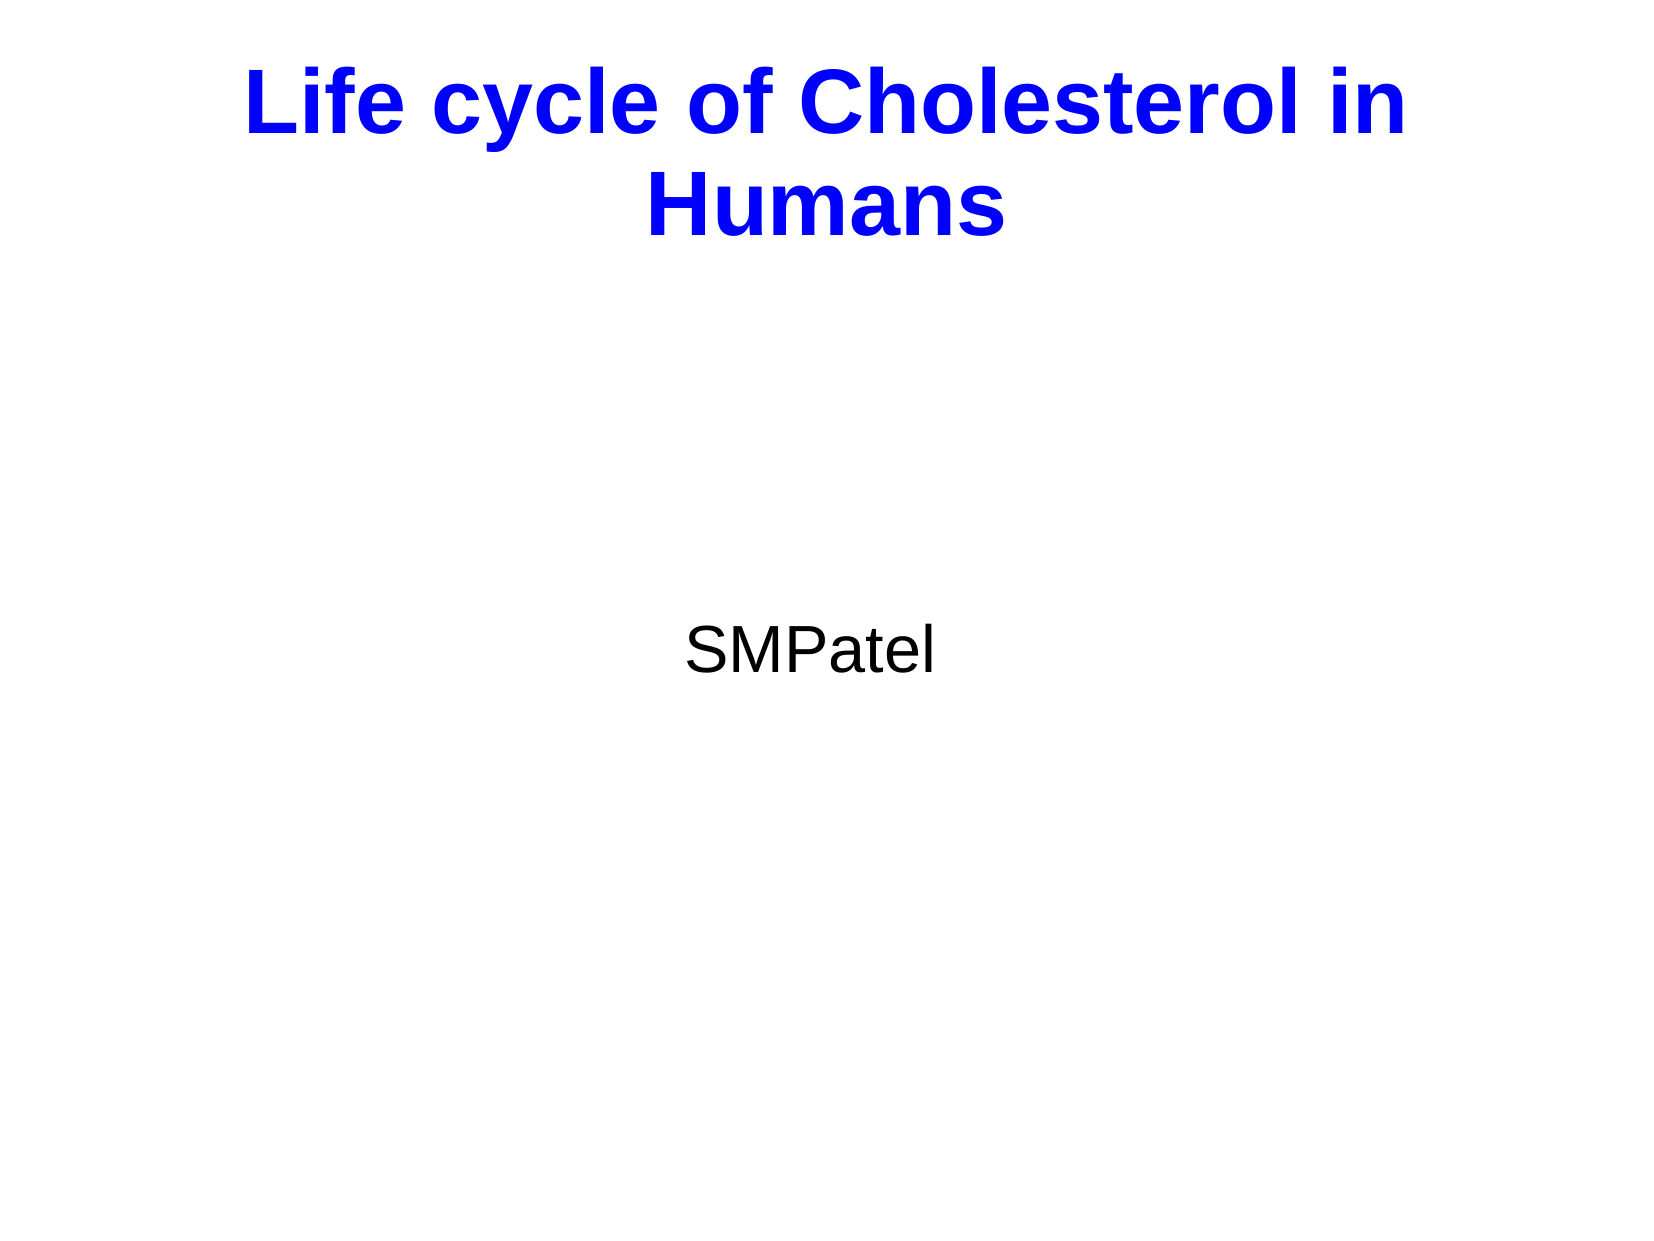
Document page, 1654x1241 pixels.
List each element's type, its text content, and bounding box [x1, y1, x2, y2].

title Life cycle of Cholesterol in Humans [82, 49, 1571, 257]
subtitle SMPatel [82, 290, 1538, 1010]
